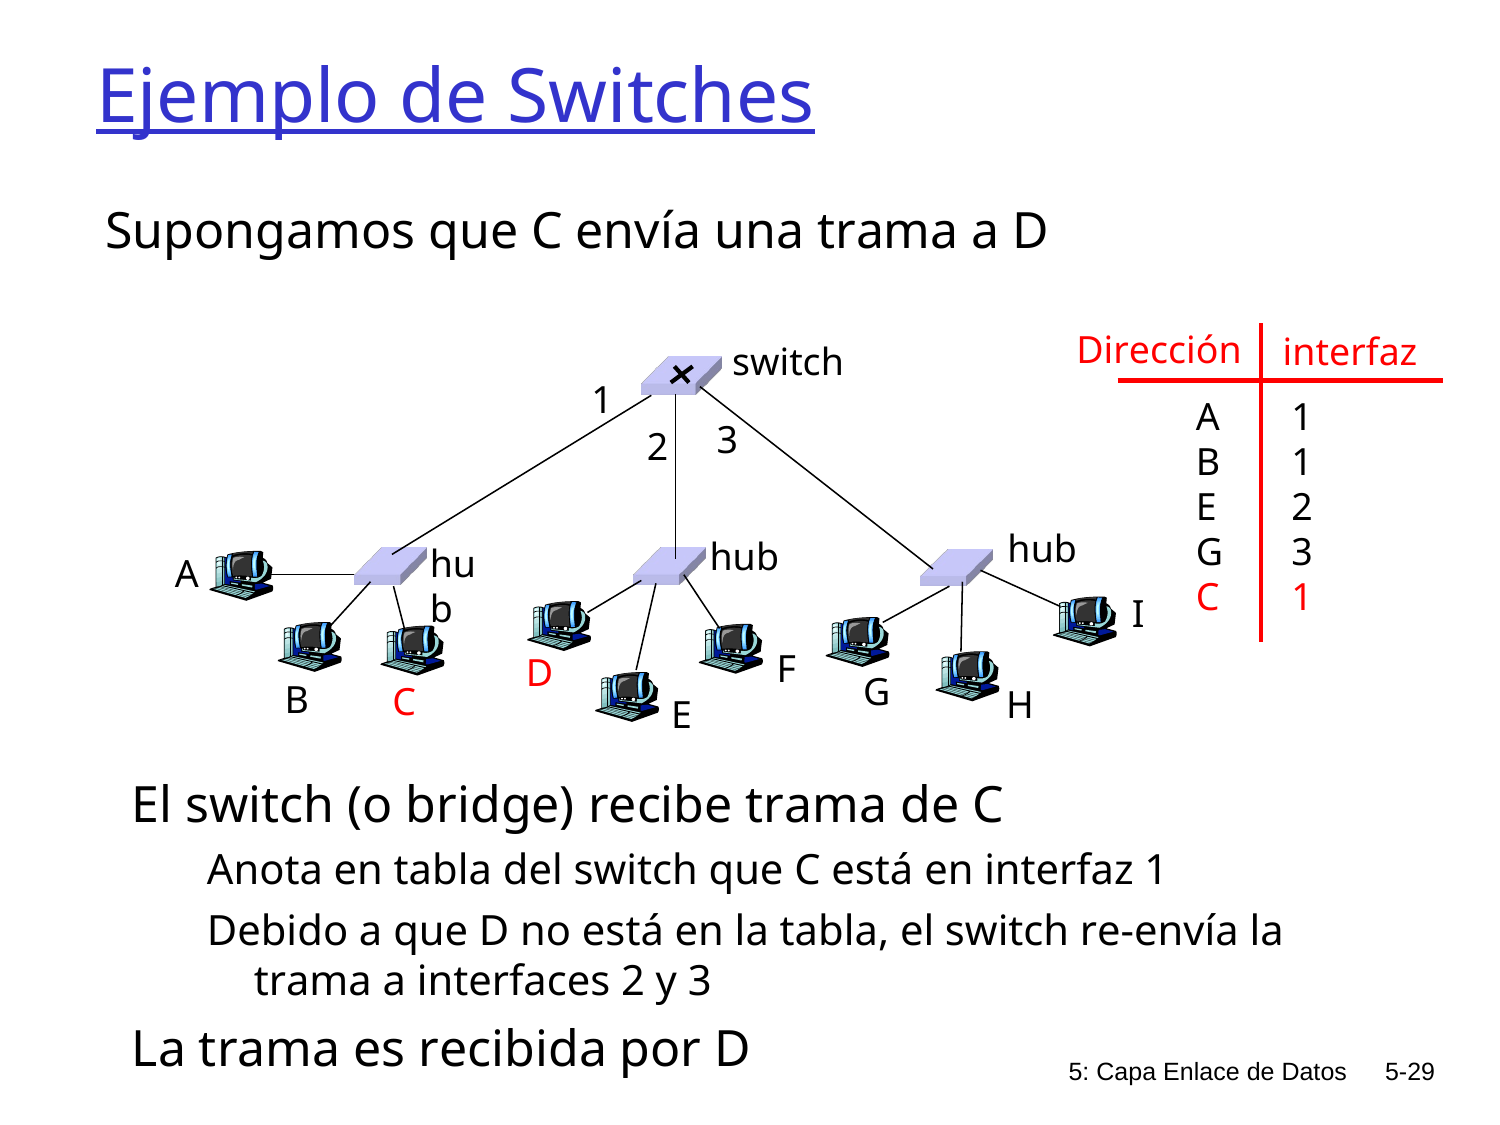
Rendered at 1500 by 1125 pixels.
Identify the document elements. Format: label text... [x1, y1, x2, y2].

text_box switch [717, 330, 860, 392]
text_box interfaz [1268, 320, 1433, 381]
text_box 3 [701, 408, 754, 470]
text_box hub [415, 532, 511, 638]
list Supongamos que C envía una trama a D [90, 186, 1366, 950]
text_box hub [694, 525, 794, 586]
text_box F [761, 636, 812, 698]
picture [214, 550, 275, 601]
text_box C [377, 670, 432, 732]
picture [698, 623, 764, 674]
text_box El switch (o bridge) recibe trama de C Anota en tabla del switch que C está en interfaz 1 Debido a que D no está en la tabla, el switch re-envía la trama a interfaces 2 y 3 La trama es recibida por D [117, 765, 1393, 1068]
picture [1052, 596, 1118, 647]
text_box Dirección [1061, 318, 1257, 379]
text_box 1 1 2 3 1 [1276, 385, 1328, 626]
text_box hub [992, 516, 1092, 578]
text_box B [269, 668, 325, 730]
picture [380, 625, 446, 676]
text_box [354, 547, 415, 584]
picture [825, 616, 891, 667]
text_box G [848, 660, 906, 721]
text_box I [1117, 581, 1160, 643]
text_box 2 [632, 415, 684, 476]
title Ejemplo de Switches [81, 0, 1357, 188]
picture [527, 600, 592, 652]
text_box E [656, 683, 707, 745]
text_box H [991, 672, 1049, 734]
picture [277, 621, 343, 672]
text_box 1 [576, 368, 628, 430]
text_box [633, 547, 694, 585]
text_box D [511, 641, 569, 702]
text_box A B E G C [1180, 385, 1238, 672]
text_box [920, 549, 992, 586]
picture [595, 671, 660, 722]
picture [935, 650, 1001, 702]
text_box [641, 356, 717, 394]
text_box A [160, 541, 214, 603]
